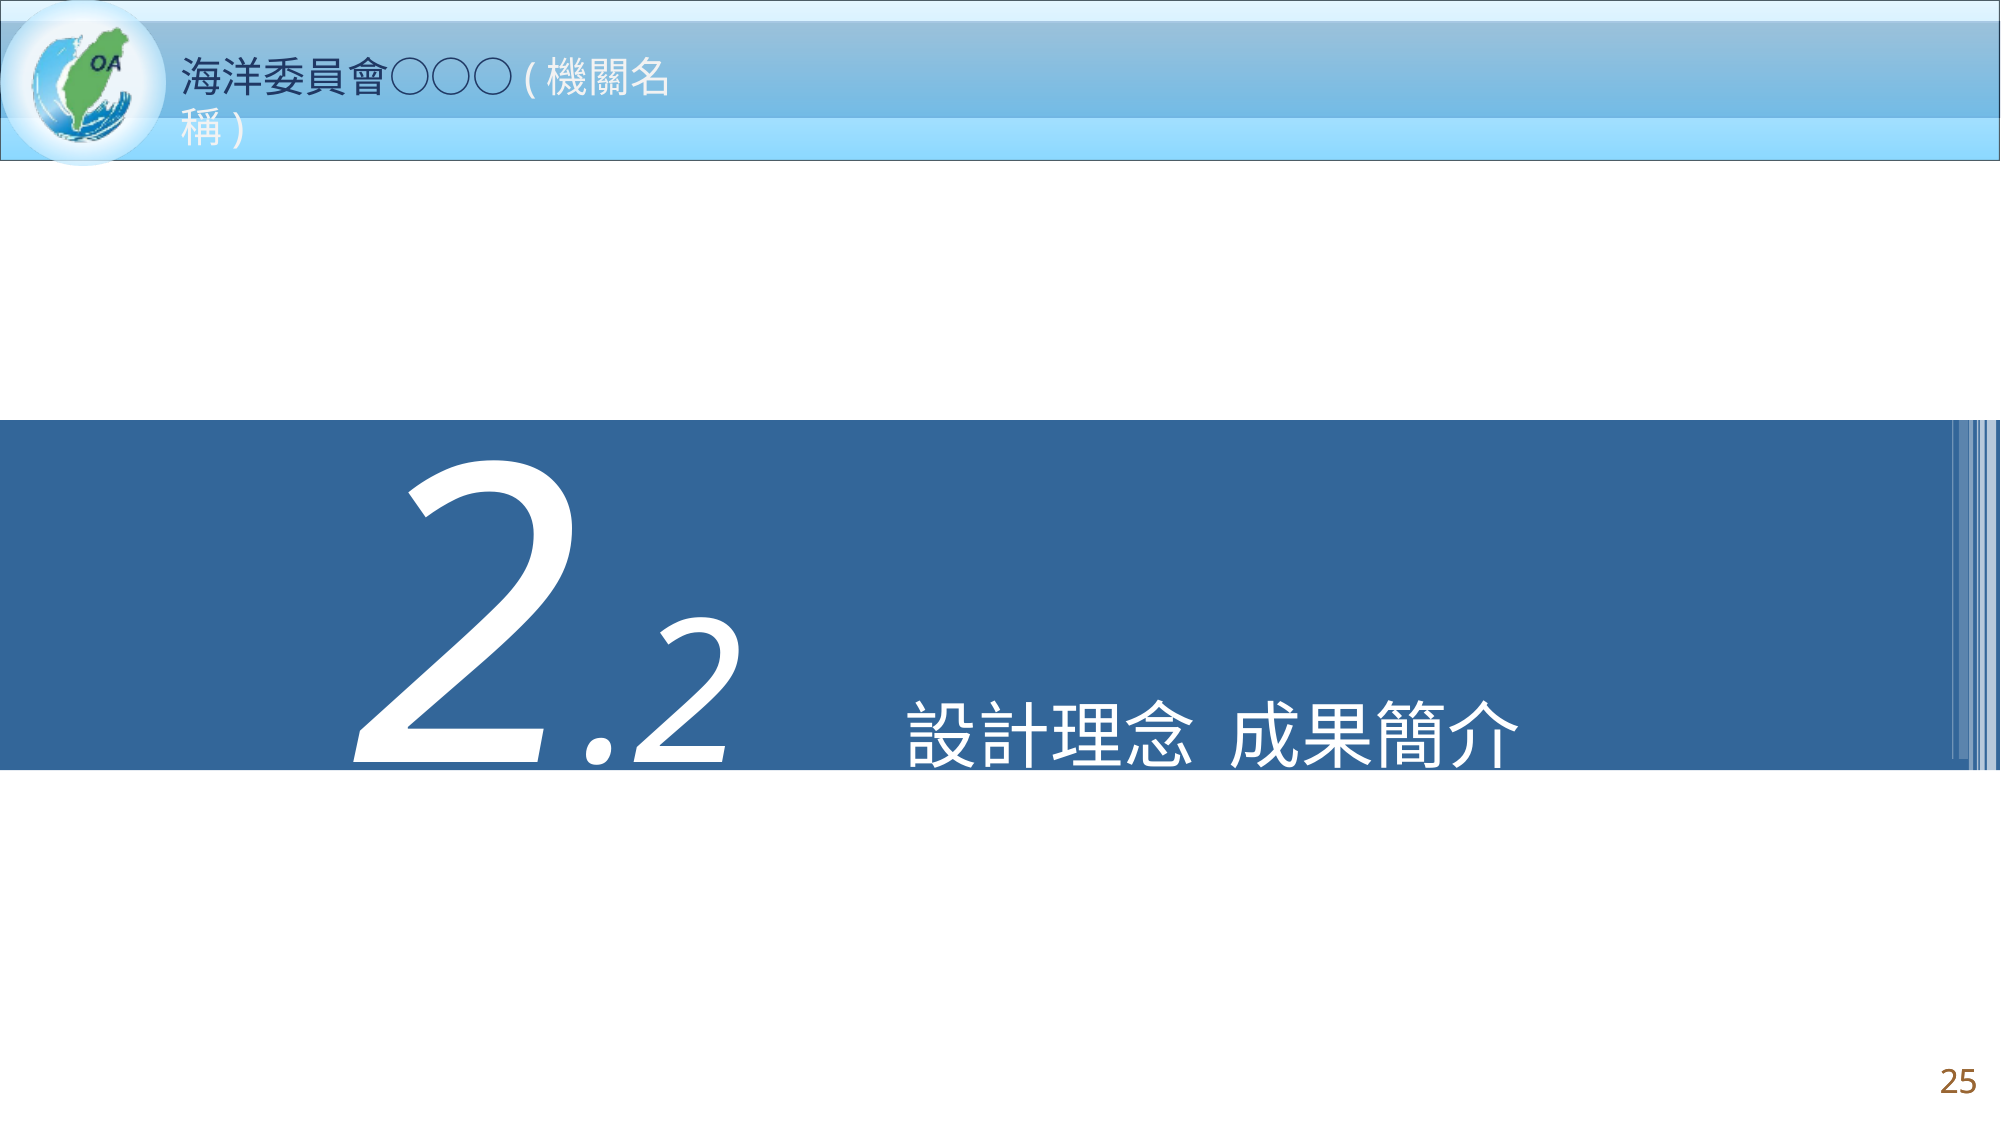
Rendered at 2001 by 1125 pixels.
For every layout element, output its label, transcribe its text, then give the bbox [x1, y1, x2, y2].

text_box [775, 417, 2000, 771]
text_box 設計理念 成果簡介 [889, 571, 2000, 897]
text_box [0, 420, 337, 771]
text_box 2.2 [337, 338, 775, 854]
picture [0, 0, 166, 166]
